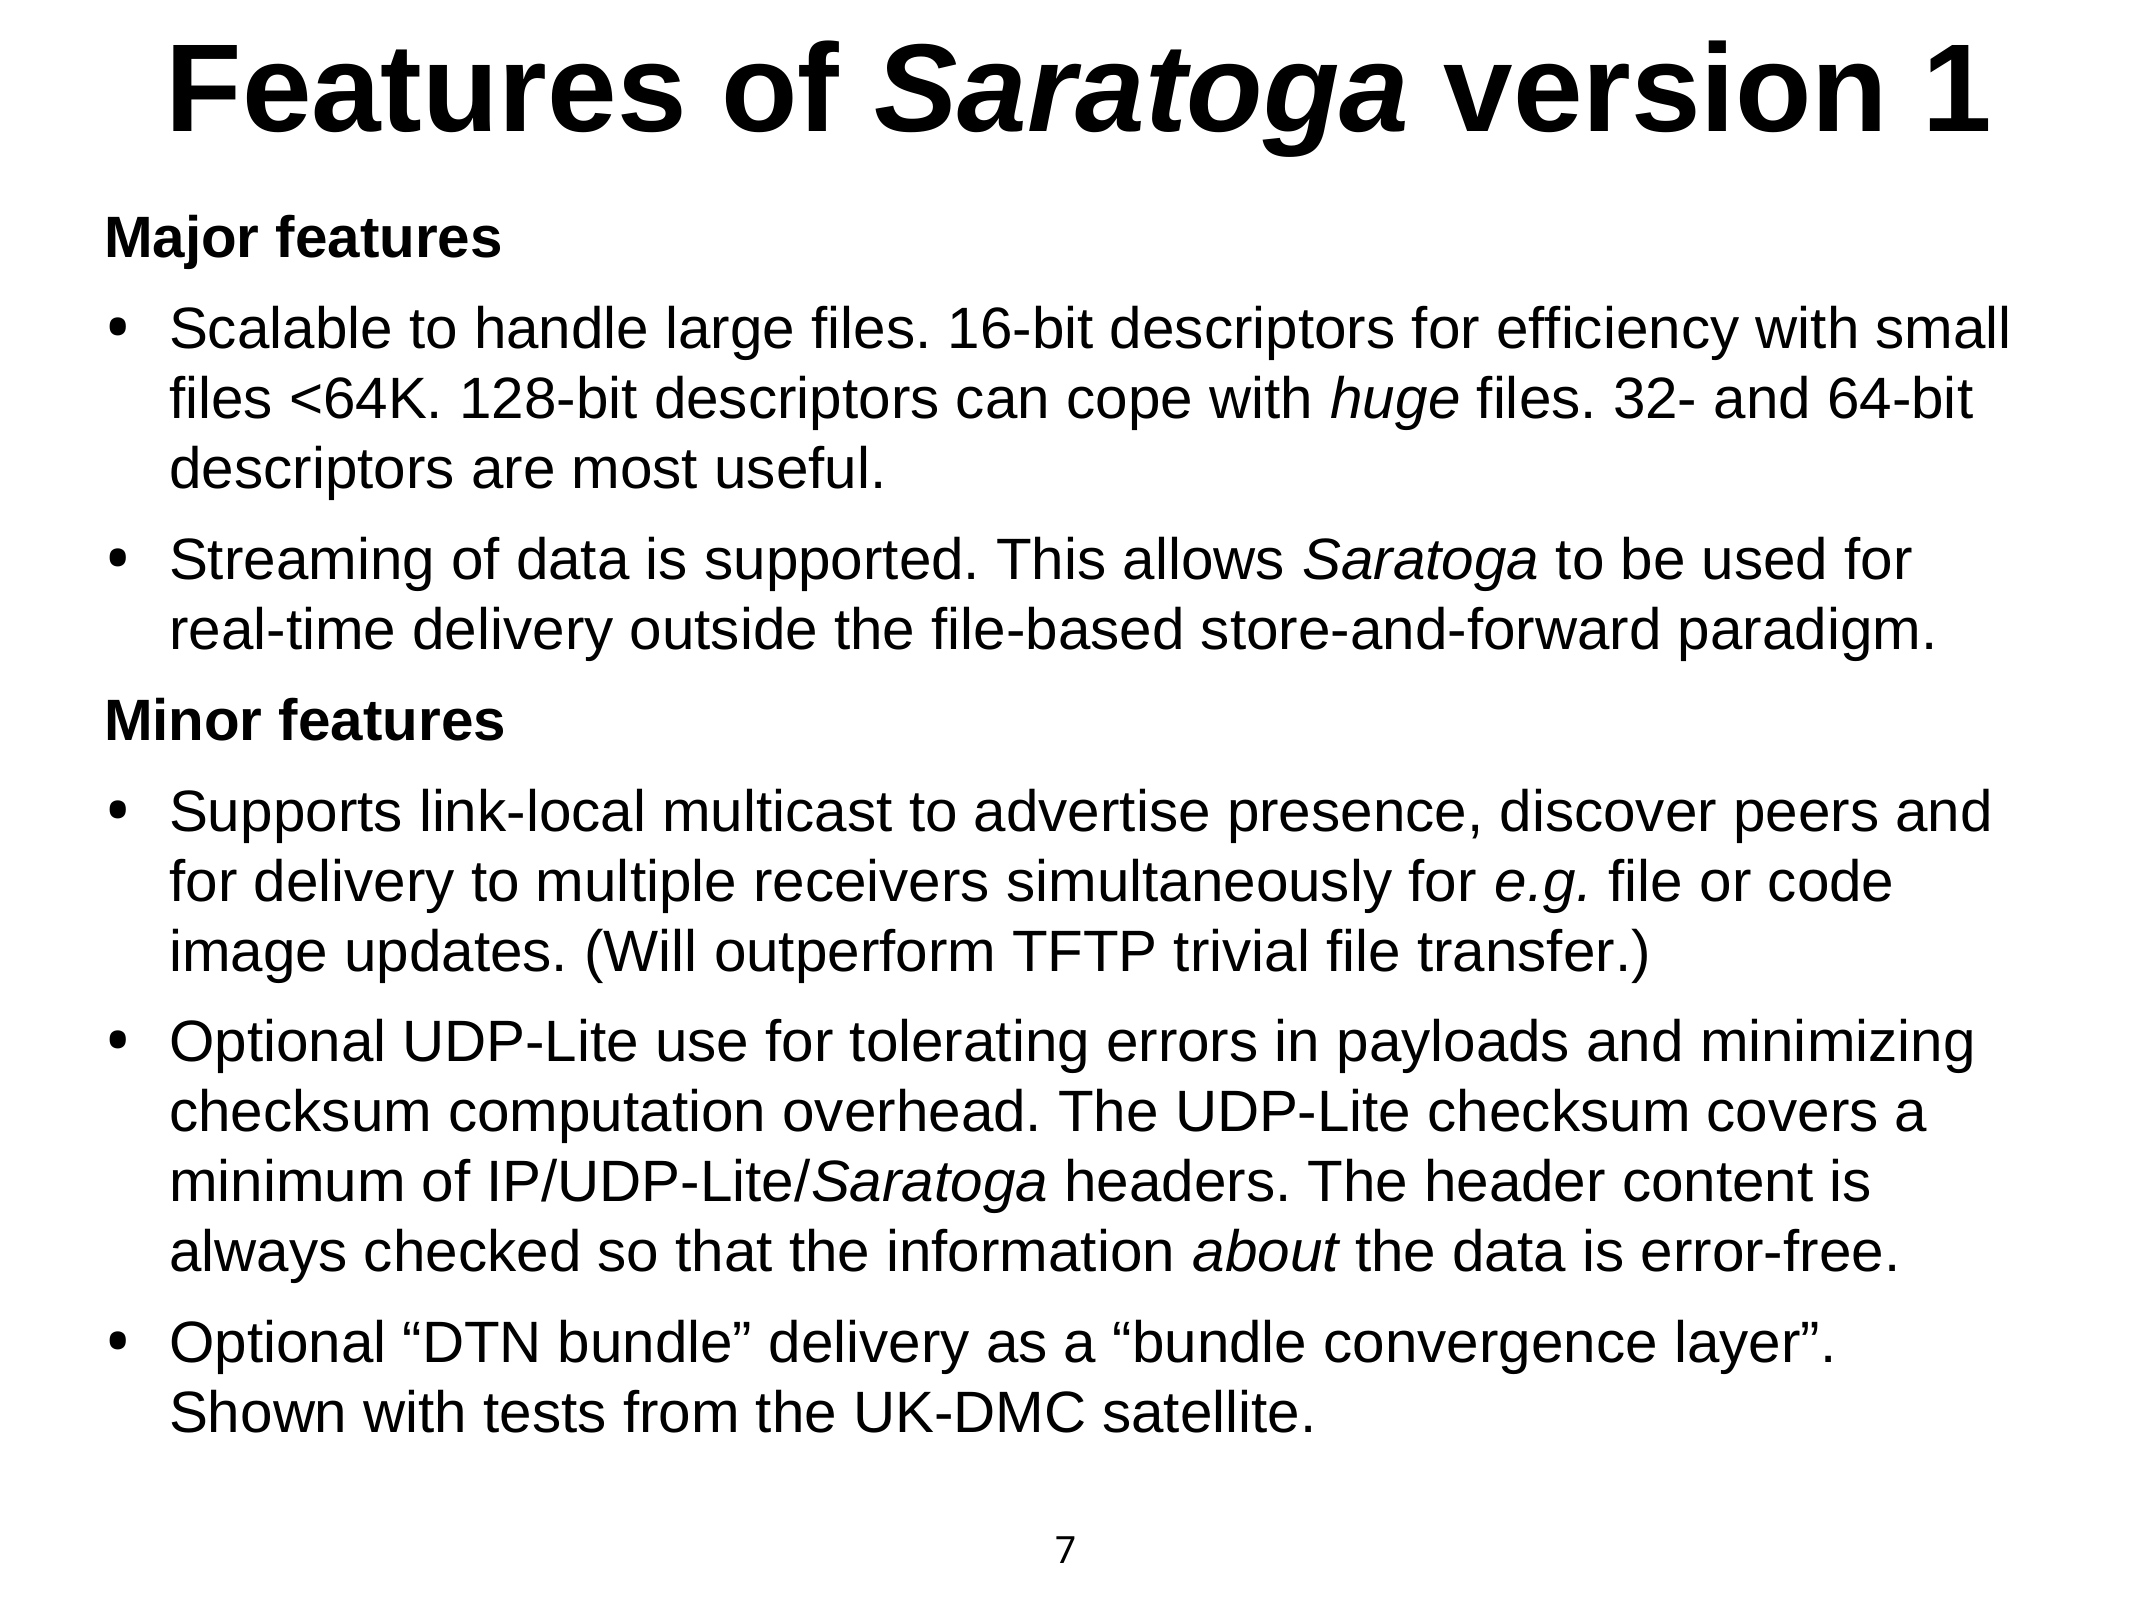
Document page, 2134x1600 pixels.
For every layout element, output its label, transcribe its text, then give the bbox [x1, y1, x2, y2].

text_box Major features Scalable to handle large files. 16-bit descriptors for efficiency with small files <64K. 128-bit descriptors can cope with huge files. 32- and 64-bit descriptors are most useful. Streaming of data is supported. This allows Saratoga to be used for real-time delivery outside the file-based store-and-forward paradigm. Minor features Supports link-local multicast to advertise presence, discover peers and for delivery to multiple receivers simultaneously for e.g. file or code image updates. (Will outperform TFTP trivial file transfer.) Optional UDP-Lite use for tolerating errors in payloads and minimizing checksum computation overhead. The UDP-Lite checksum covers a minimum of IP/UDP-Lite/Saratoga headers. The header content is always checked so that the information about the data is error-free. Optional “DTN bundle” delivery as a “bundle convergence layer”. Shown with tests from the UK-DMC satellite. [104, 174, 2030, 1469]
text_box <number> [1037, 1518, 1094, 1580]
title Features of Saratoga version 1 [81, 0, 2078, 165]
